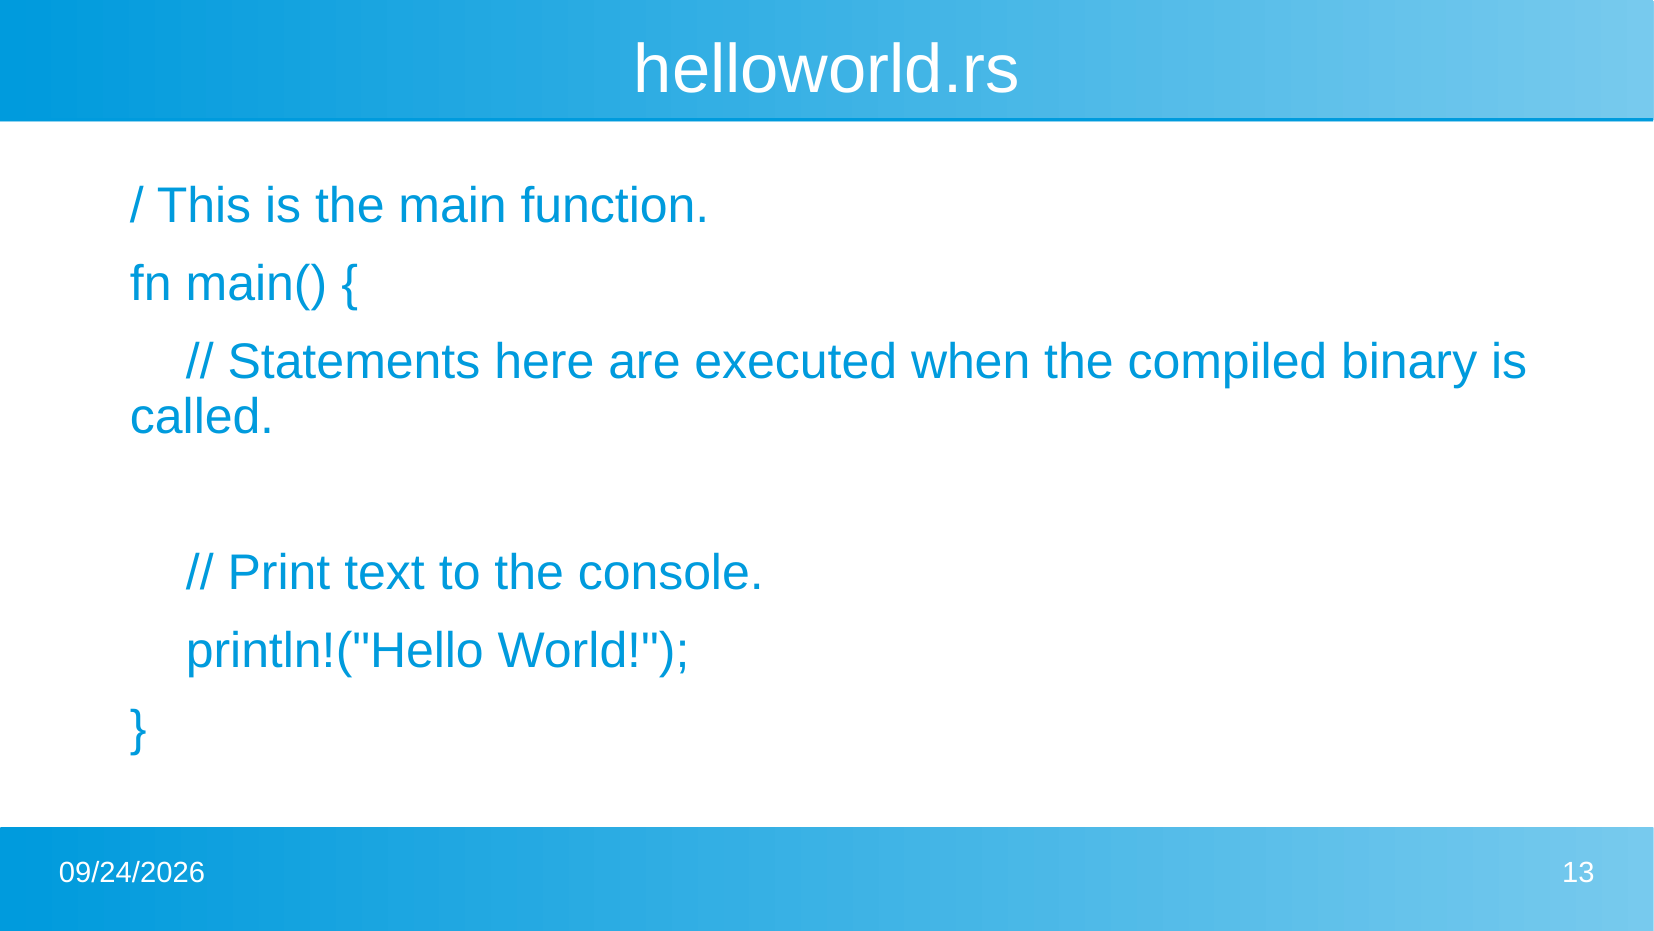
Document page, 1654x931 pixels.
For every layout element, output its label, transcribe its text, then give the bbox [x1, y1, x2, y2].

title helloworld.rs [59, 29, 1595, 108]
list / This is the main function. fn main() { // Statements here are executed when the compiled binary is called. // Print text to the console. println!("Hello World!"); } [59, 177, 1595, 768]
